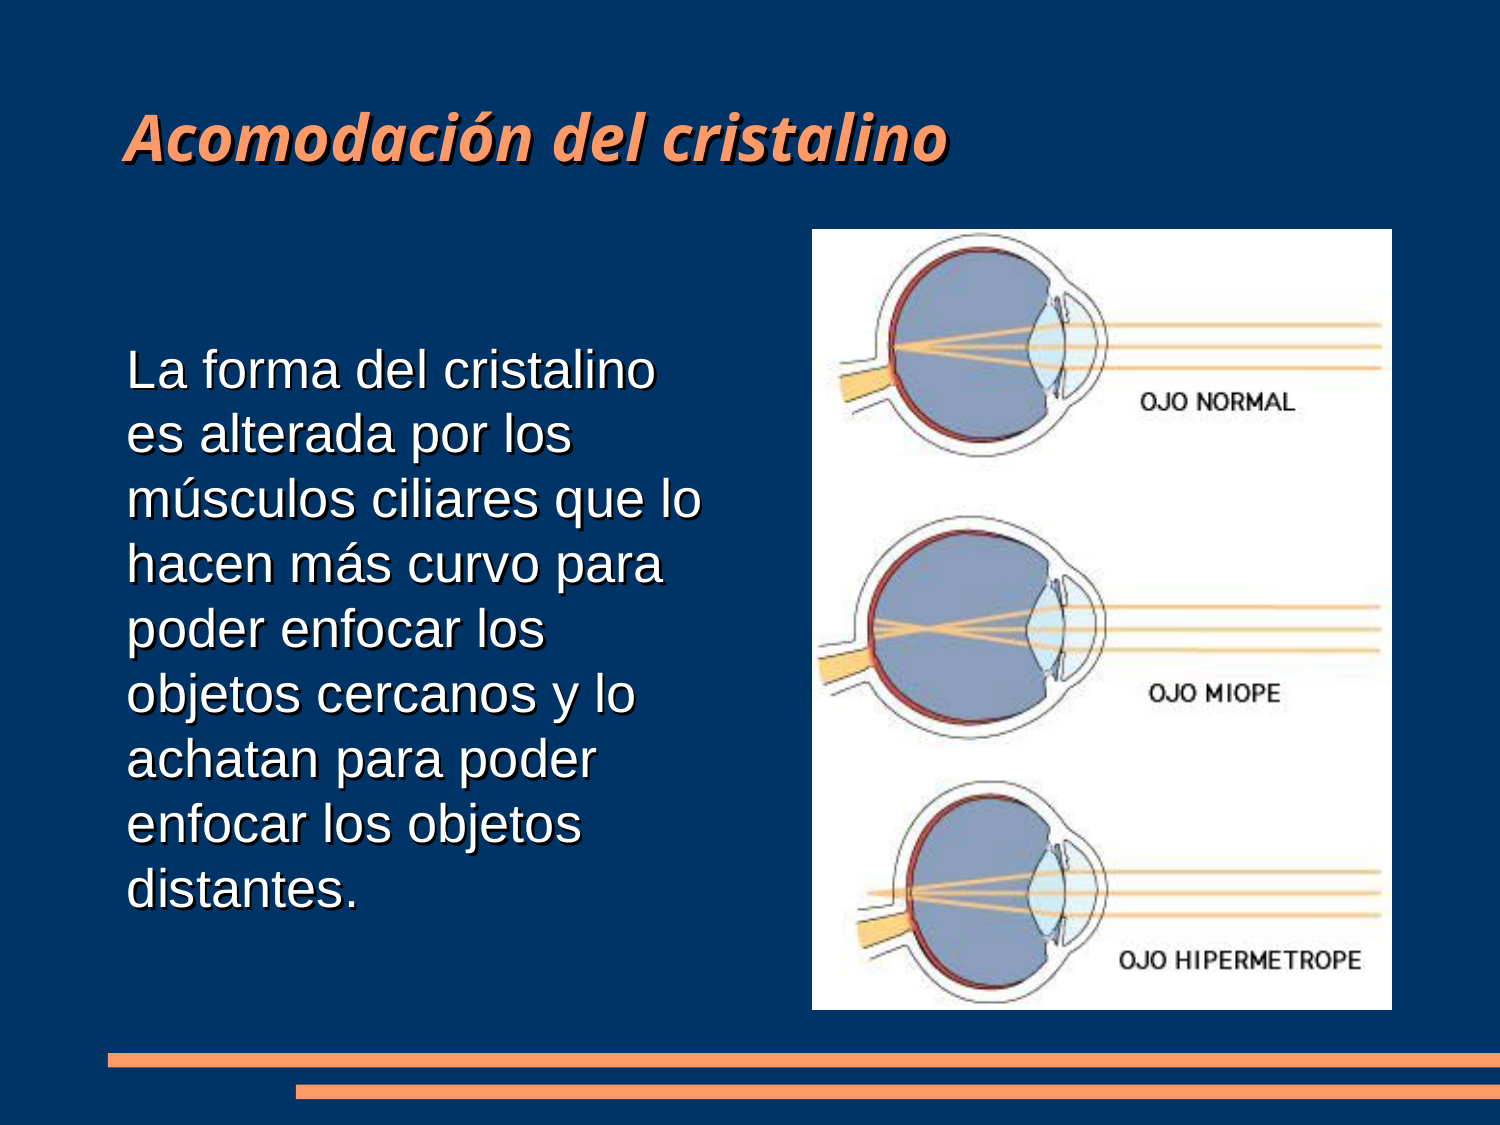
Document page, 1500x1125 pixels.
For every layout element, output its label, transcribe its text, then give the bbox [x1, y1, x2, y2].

text_box La forma del cristalino es alterada por los músculos ciliares que lo hacen más curvo para poder enfocar los objetos cercanos y lo achatan para poder enfocar los objetos distantes. [112, 326, 725, 927]
title Acomodación del cristalino [110, 41, 1392, 230]
picture [812, 229, 1392, 1010]
